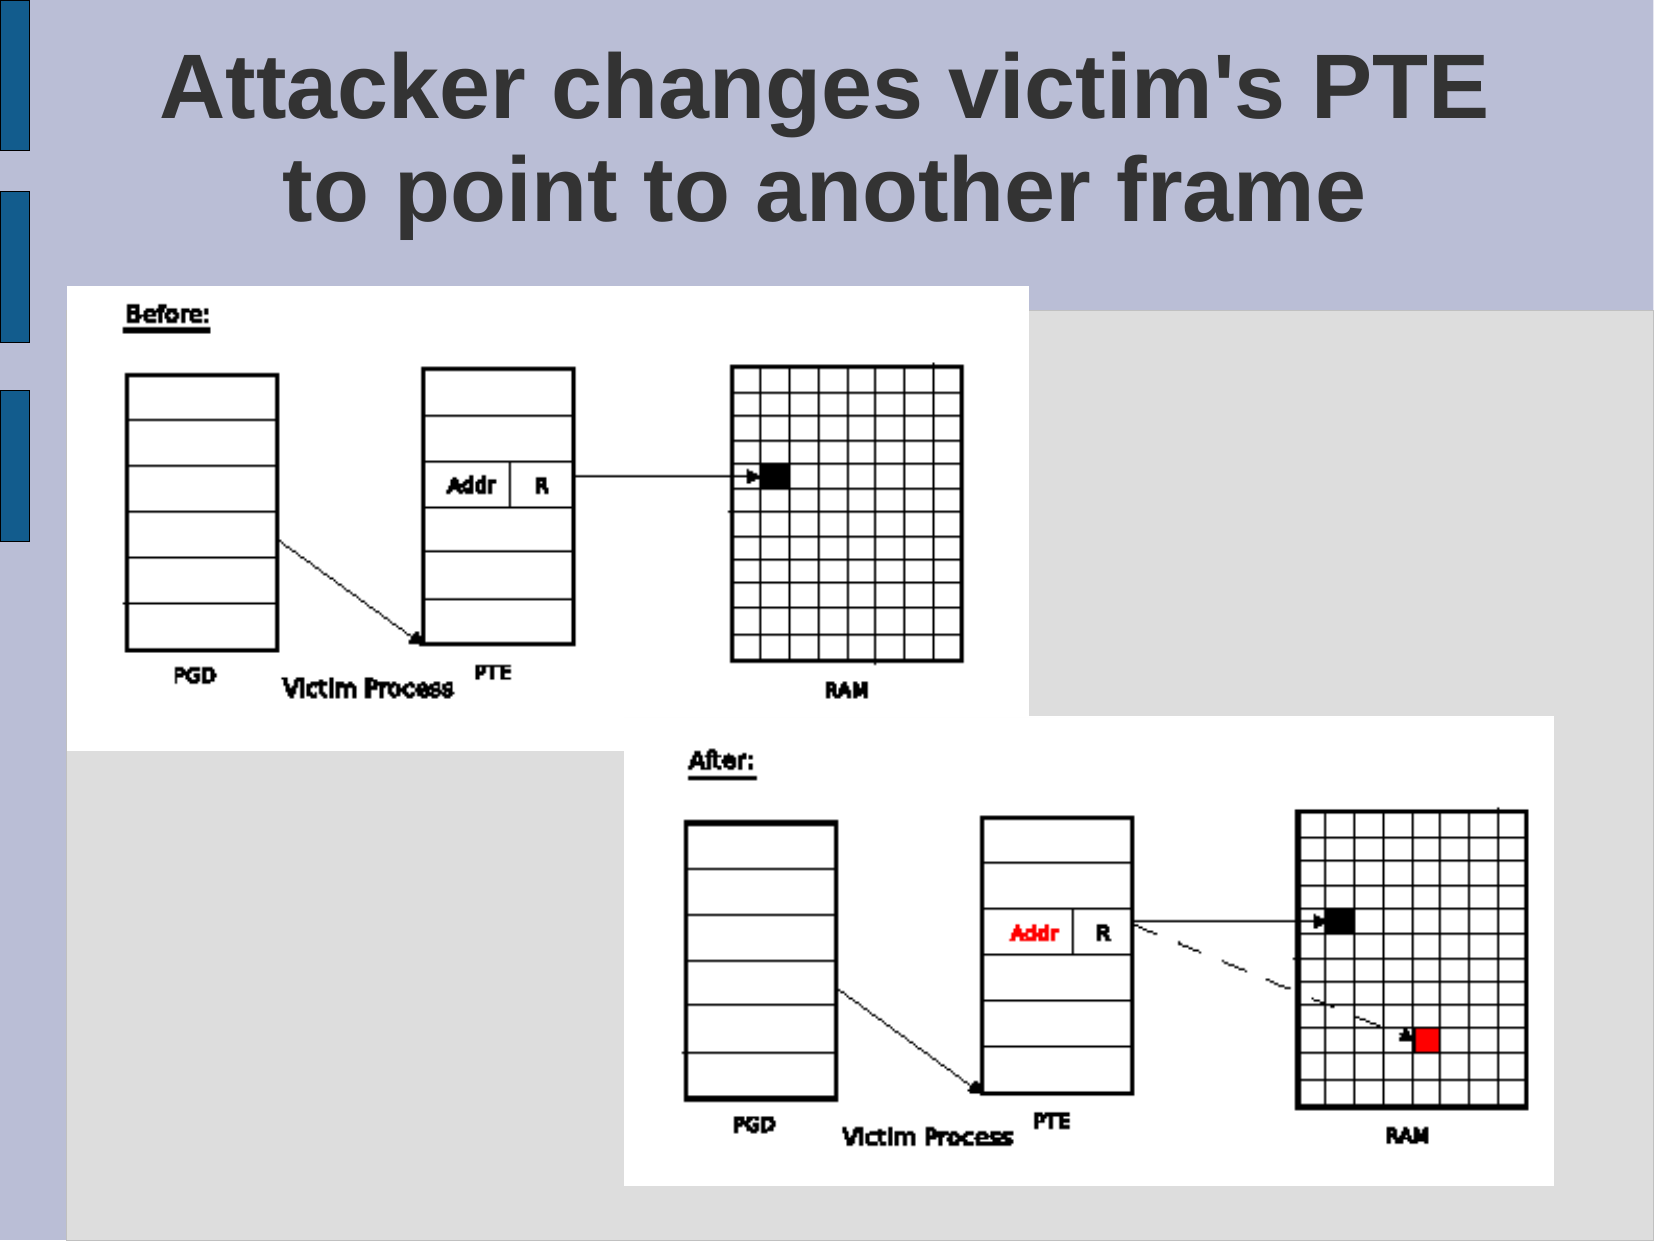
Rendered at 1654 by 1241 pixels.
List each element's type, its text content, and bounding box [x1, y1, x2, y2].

title Attacker changes victim's PTE to point to another frame [119, 19, 1532, 257]
picture [67, 286, 1554, 1186]
